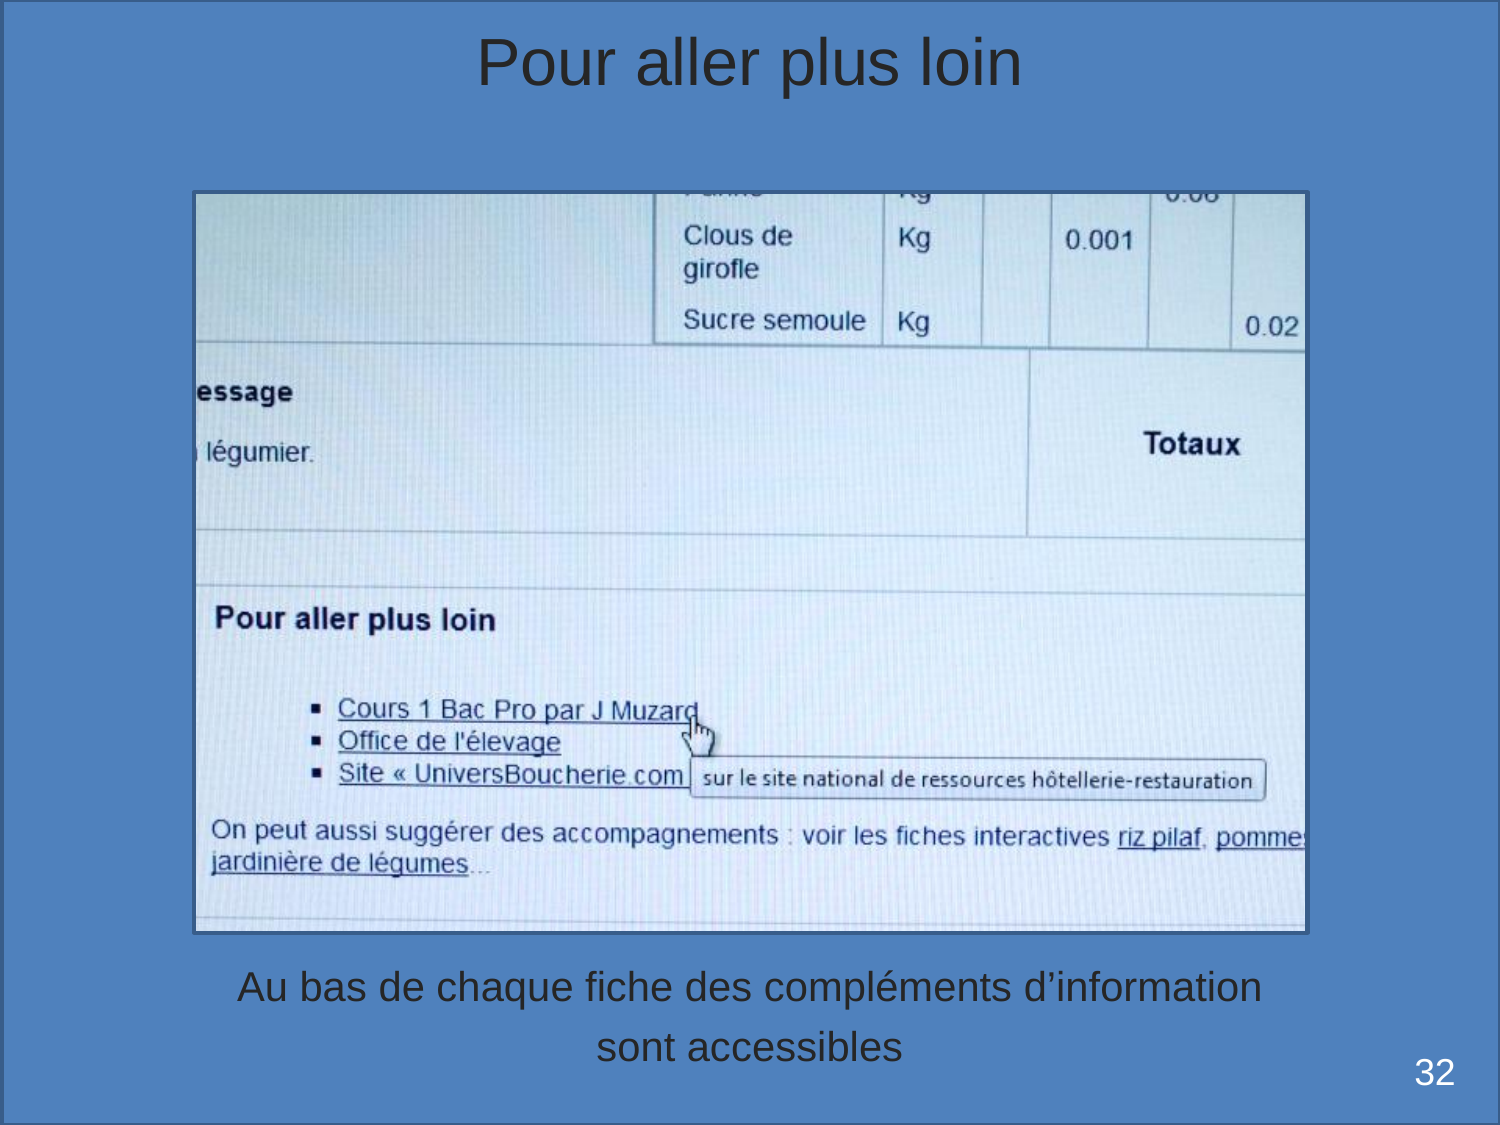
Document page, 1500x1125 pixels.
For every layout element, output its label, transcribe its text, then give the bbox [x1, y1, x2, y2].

text_box Pour aller plus loin [135, 10, 1365, 138]
text_box <numéro> [1387, 1040, 1483, 1101]
picture [195, 193, 1307, 932]
text_box [1, 0, 1500, 1125]
subtitle Au bas de chaque fiche des compléments d’information sont accessibles [135, 952, 1365, 1118]
